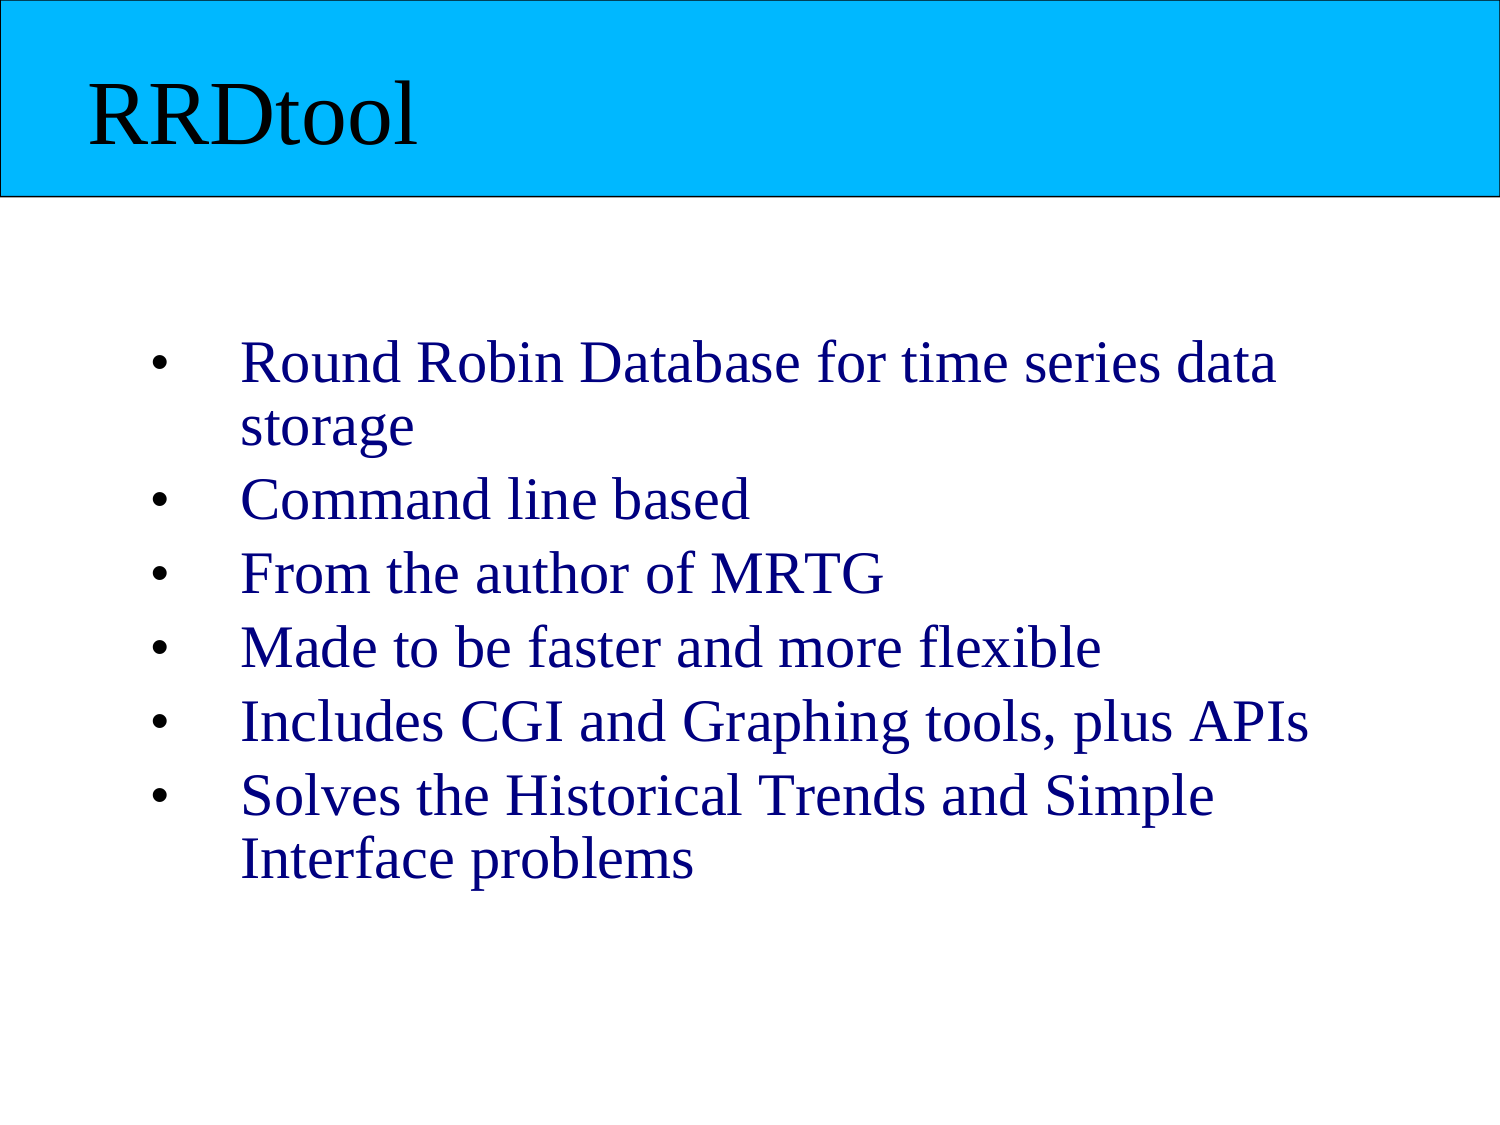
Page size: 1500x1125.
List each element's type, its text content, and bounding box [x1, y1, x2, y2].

text_box [0, 0, 1500, 197]
text_box RRDtool [87, 62, 1113, 165]
text_box Round Robin Database for time series data storage Command line based From the author of MRTG Made to be faster and more flexible Includes CGI and Graphing tools, plus APIs Solves the Historical Trends and Simple Interface problems [137, 324, 1362, 899]
